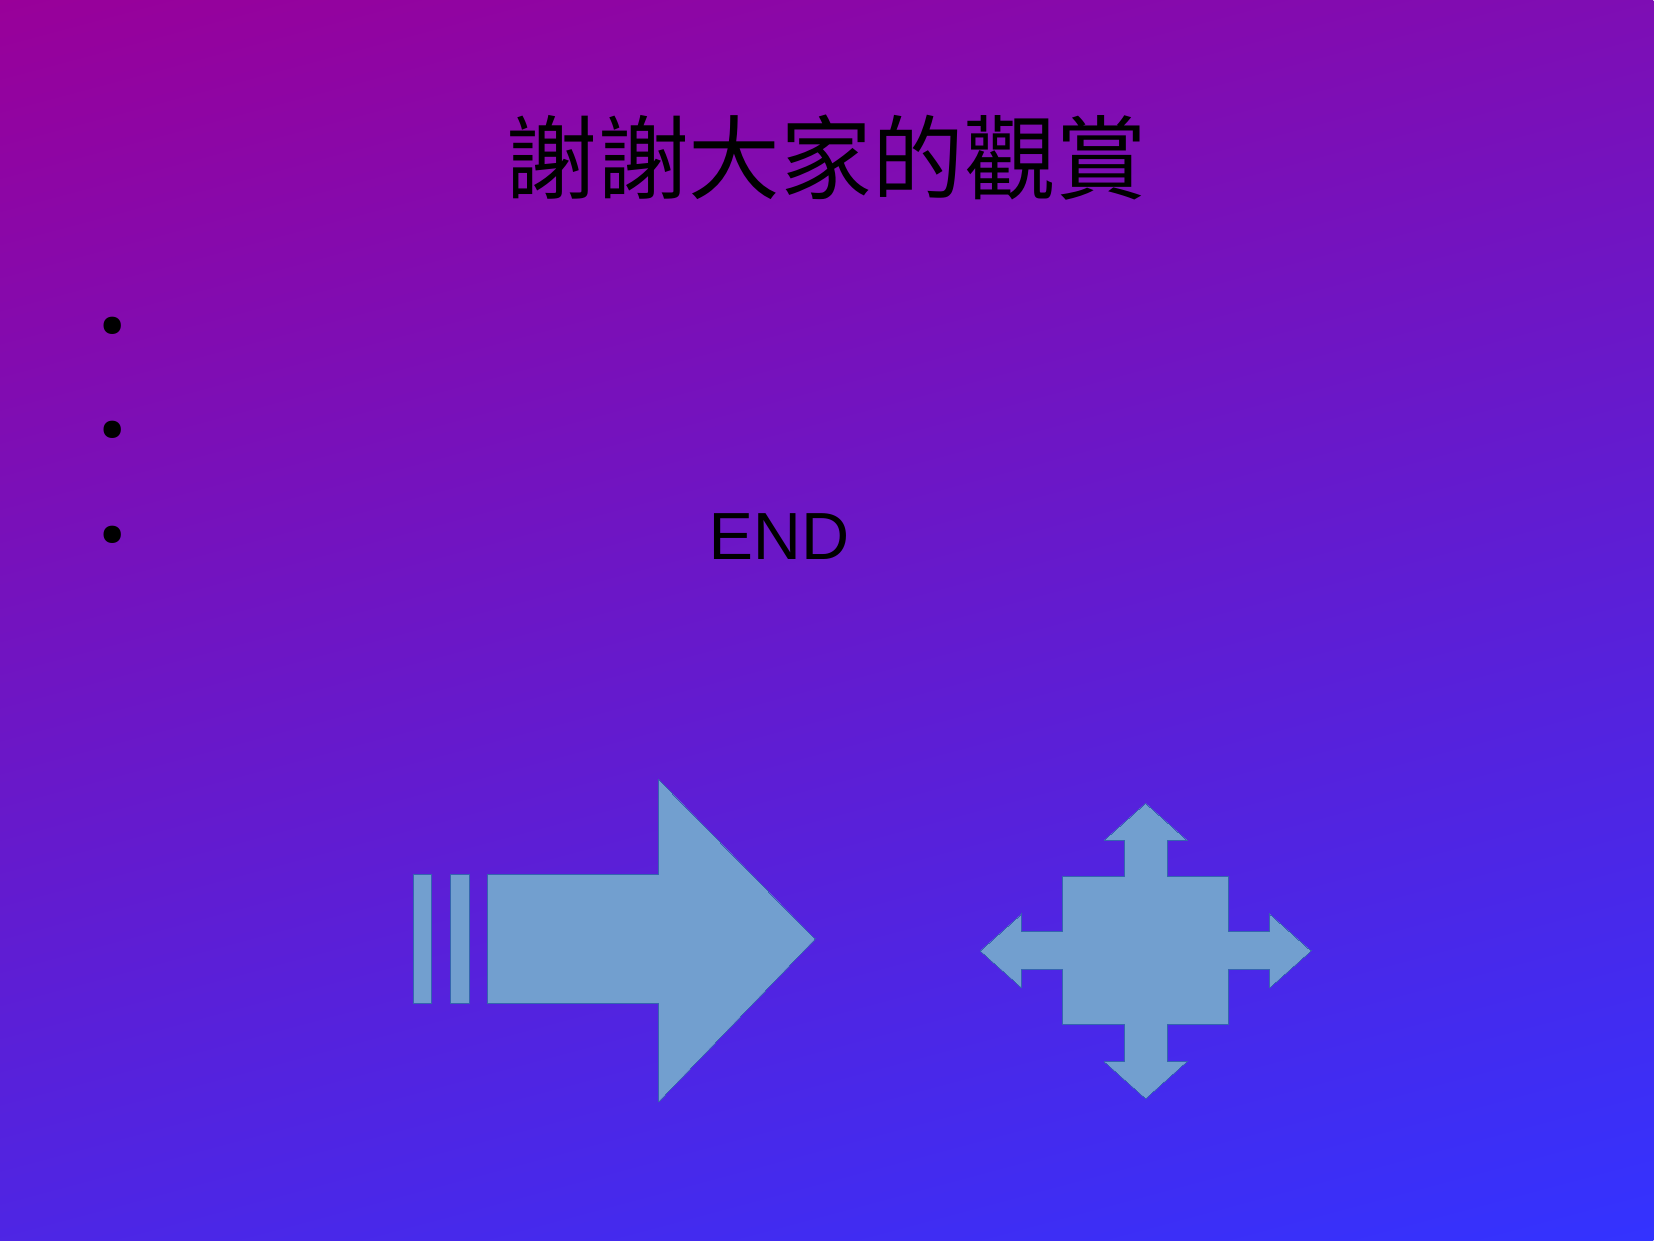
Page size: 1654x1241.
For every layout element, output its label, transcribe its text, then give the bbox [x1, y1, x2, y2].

text_box [487, 779, 816, 1102]
title 謝謝大家的觀賞 [82, 49, 1571, 257]
text_box [450, 874, 470, 1004]
text_box [980, 803, 1312, 1099]
text_box [413, 874, 432, 1004]
list END [82, 290, 1571, 1010]
